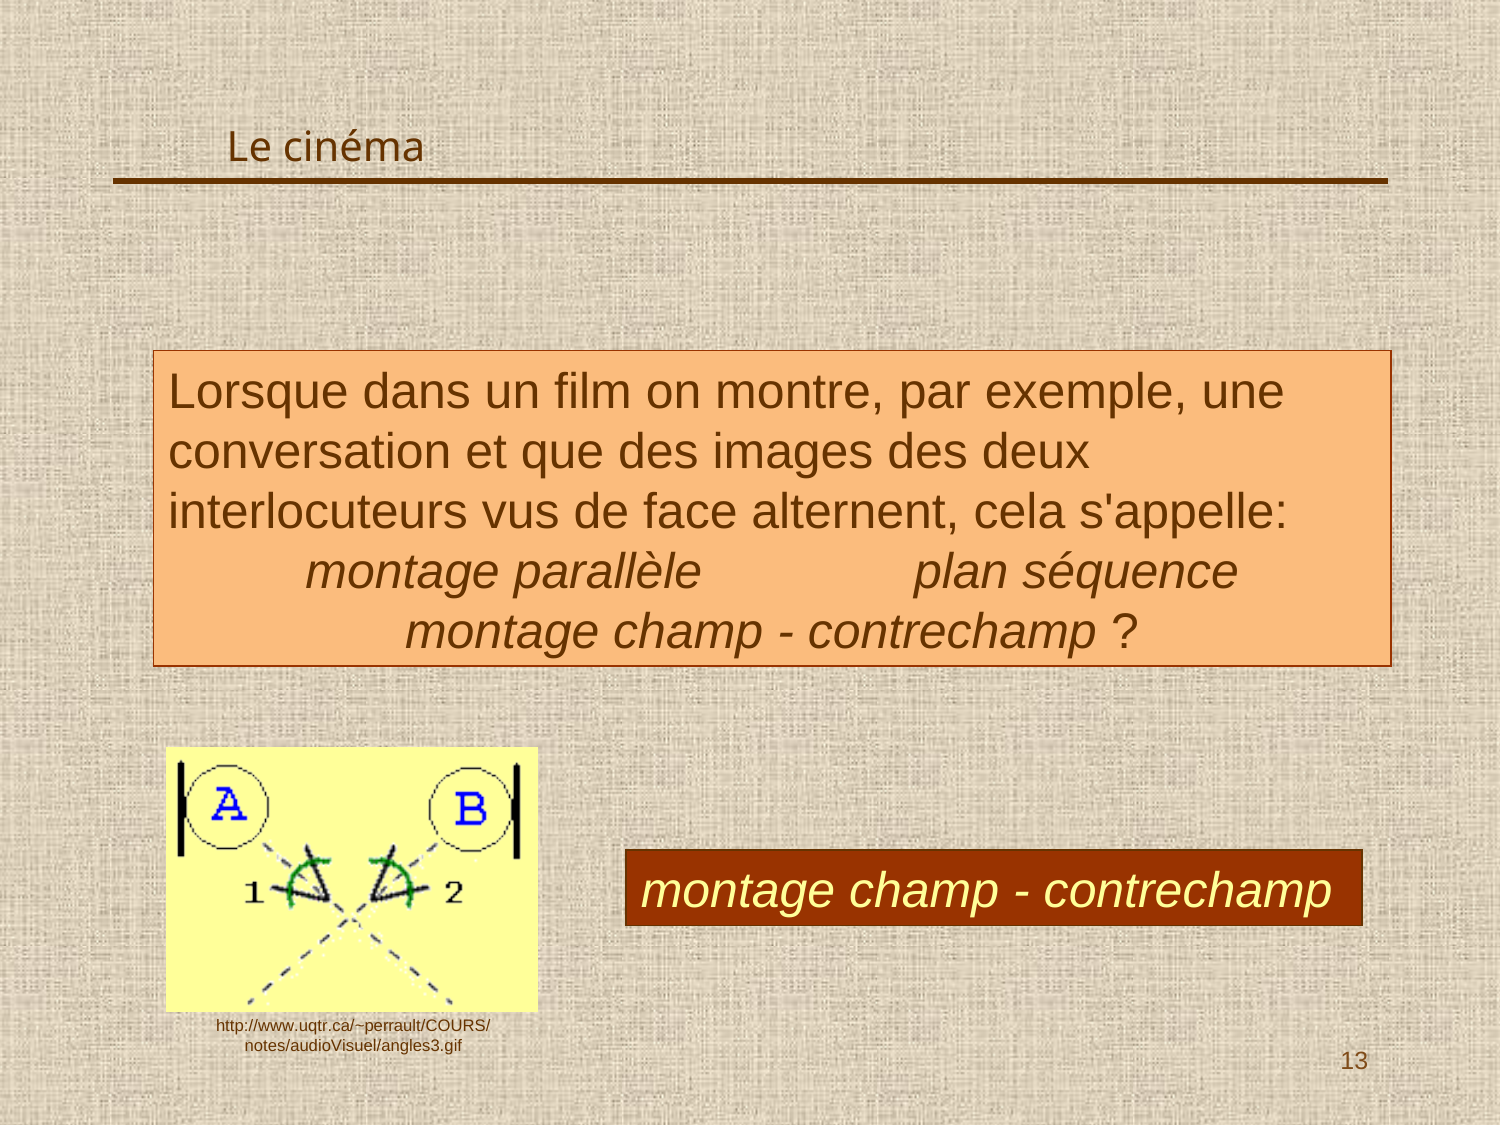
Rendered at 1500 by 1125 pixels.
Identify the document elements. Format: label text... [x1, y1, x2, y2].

picture [0, 0, 1500, 1125]
text_box http://www.uqtr.ca/~perrault/COURS/notes/audioVisuel/angles3.gif [195, 1007, 512, 1063]
text_box Le cinéma [211, 112, 441, 178]
text_box montage champ - contrechamp [625, 849, 1362, 926]
text_box Lorsque dans un film on montre, par exemple, une conversation et que des images des deux interlocuteurs vus de face alternent, cela s'appelle: montage parallèle plan séquence montage champ - contrechamp ? [153, 350, 1391, 667]
